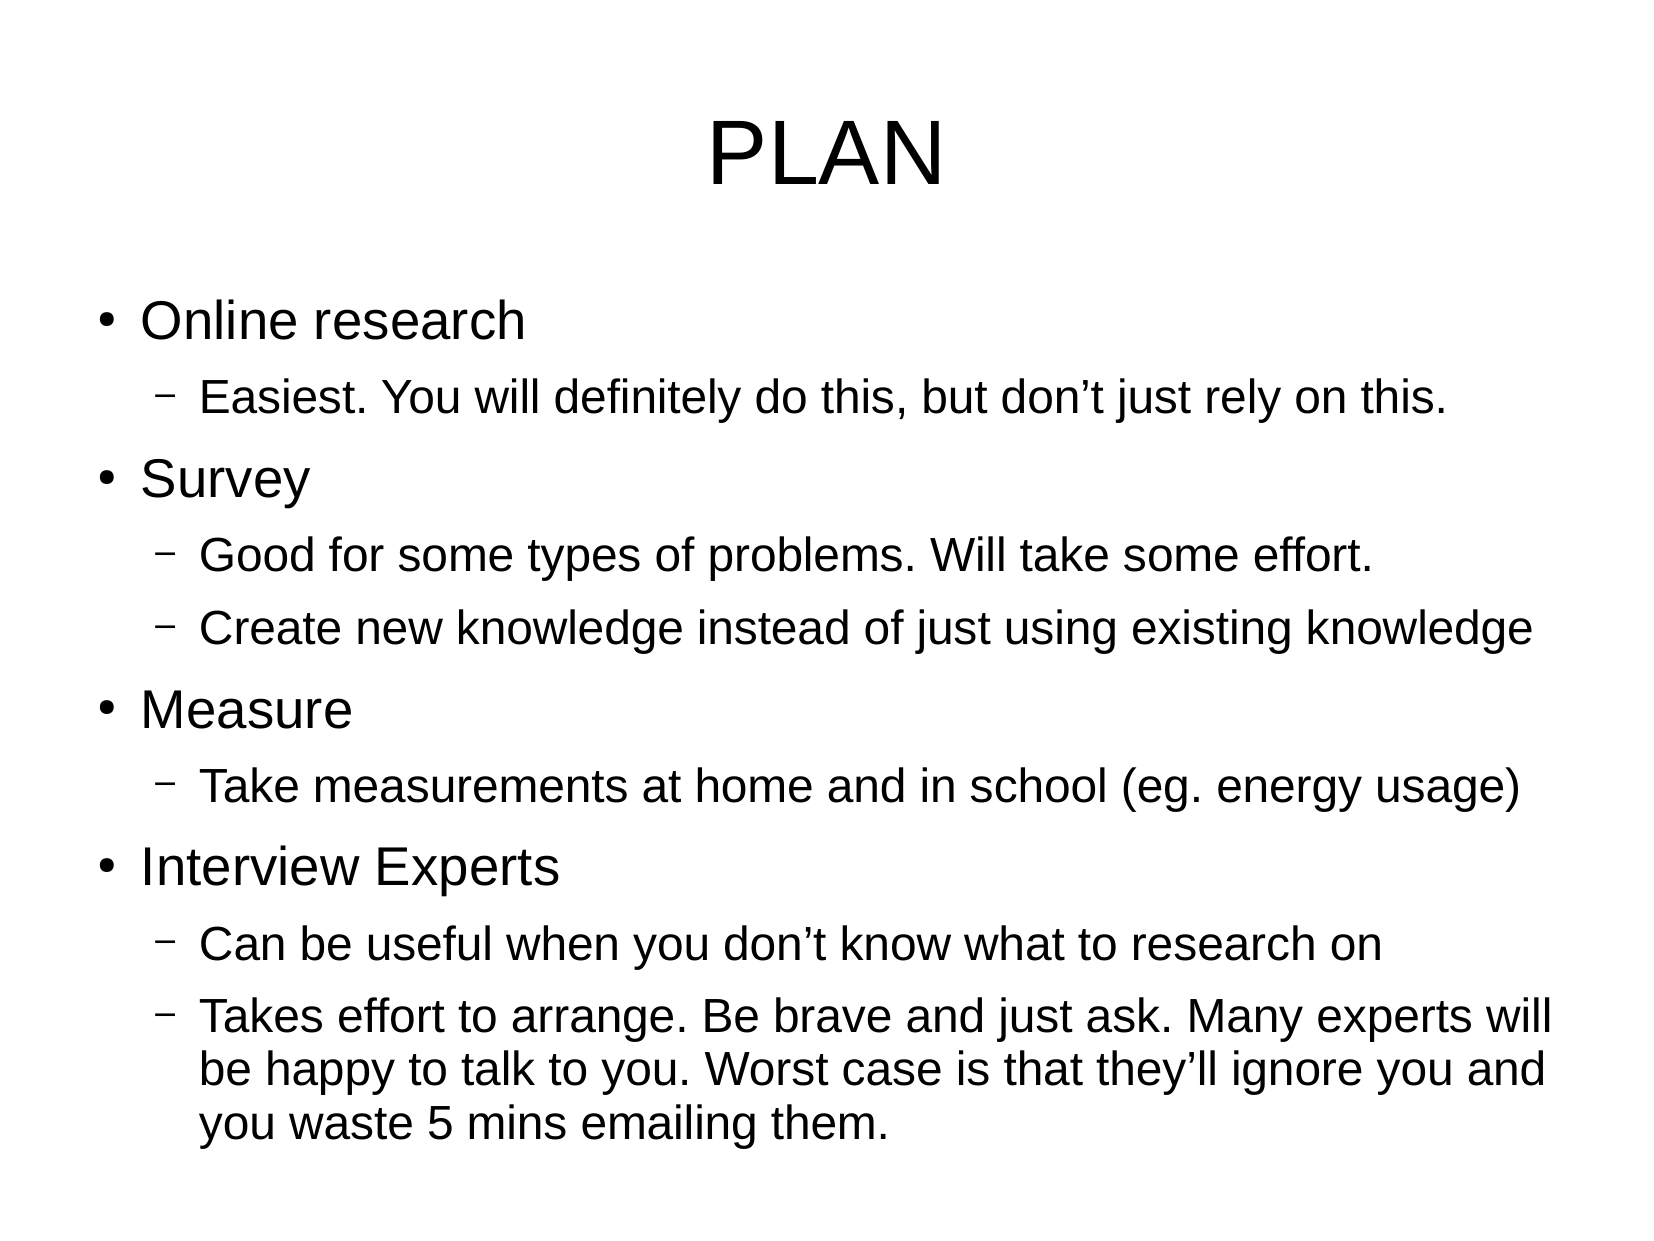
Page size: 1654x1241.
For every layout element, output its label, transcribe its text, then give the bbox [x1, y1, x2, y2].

list Online research Easiest. You will definitely do this, but don’t just rely on this. Survey Good for some types of problems. Will take some effort. Create new knowledge instead of just using existing knowledge Measure Take measurements at home and in school (eg. energy usage) Interview Experts Can be useful when you don’t know what to research on Takes effort to arrange. Be brave and just ask. Many experts will be happy to talk to you. Worst case is that they’ll ignore you and you waste 5 mins emailing them. [82, 290, 1571, 1171]
title PLAN [82, 49, 1571, 257]
